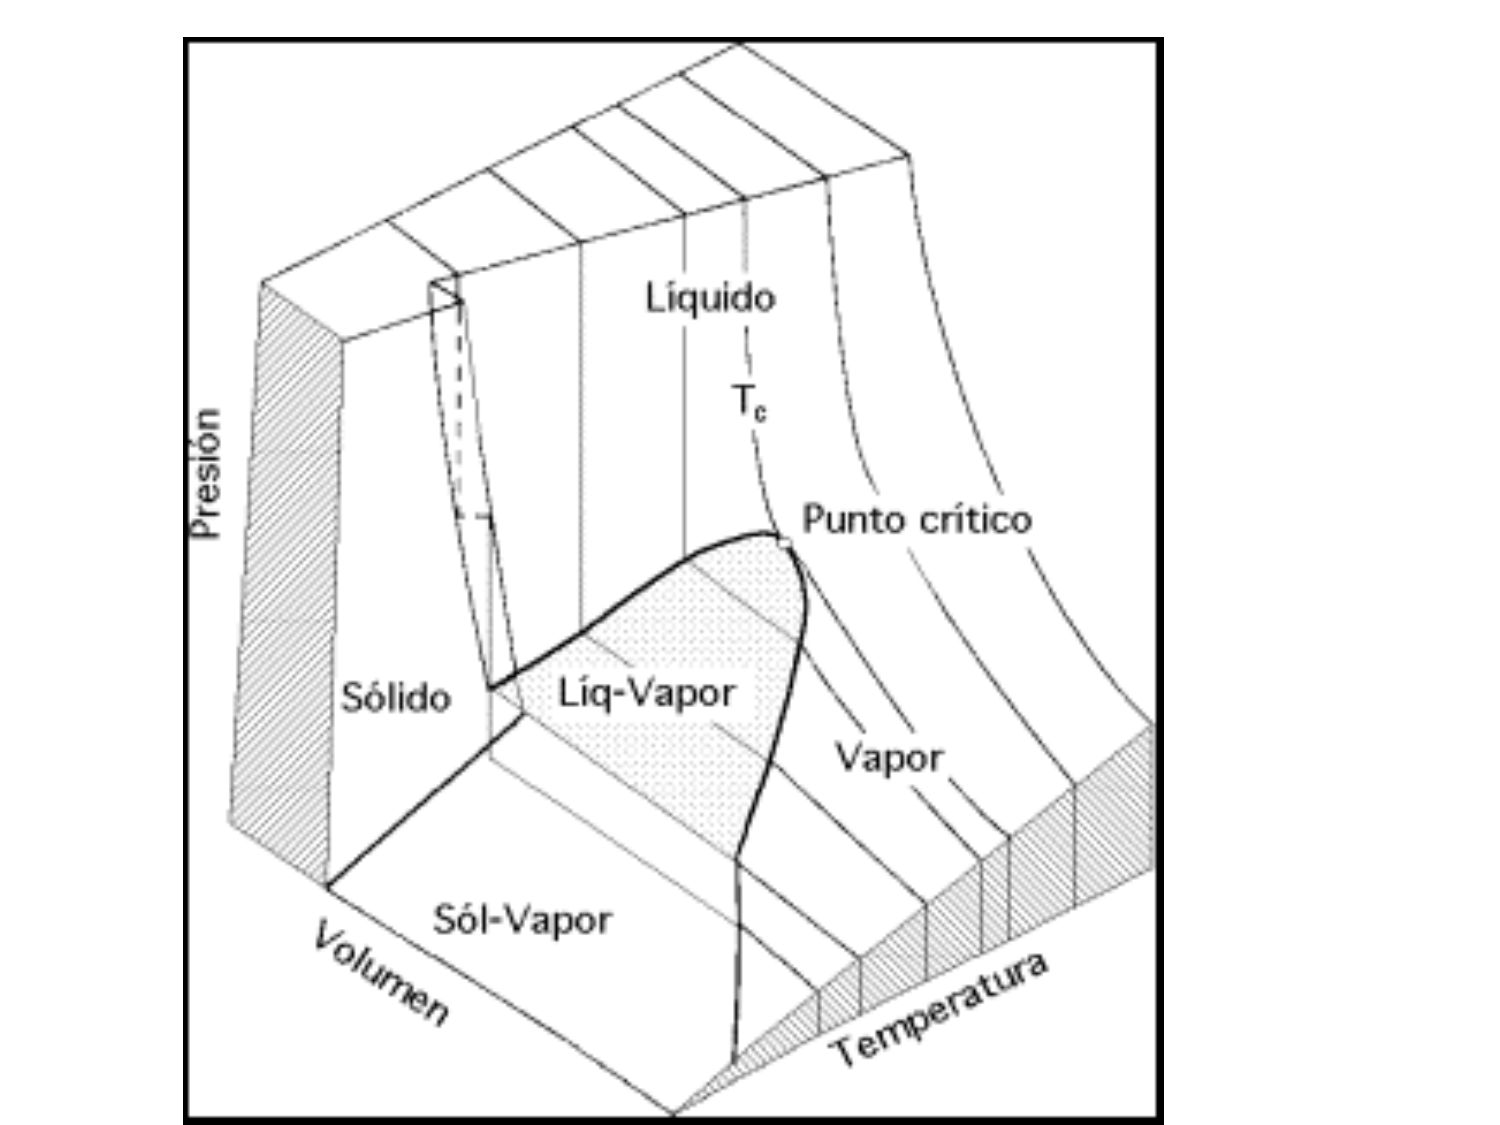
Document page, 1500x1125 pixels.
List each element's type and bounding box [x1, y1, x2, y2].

picture [183, 37, 1164, 1125]
